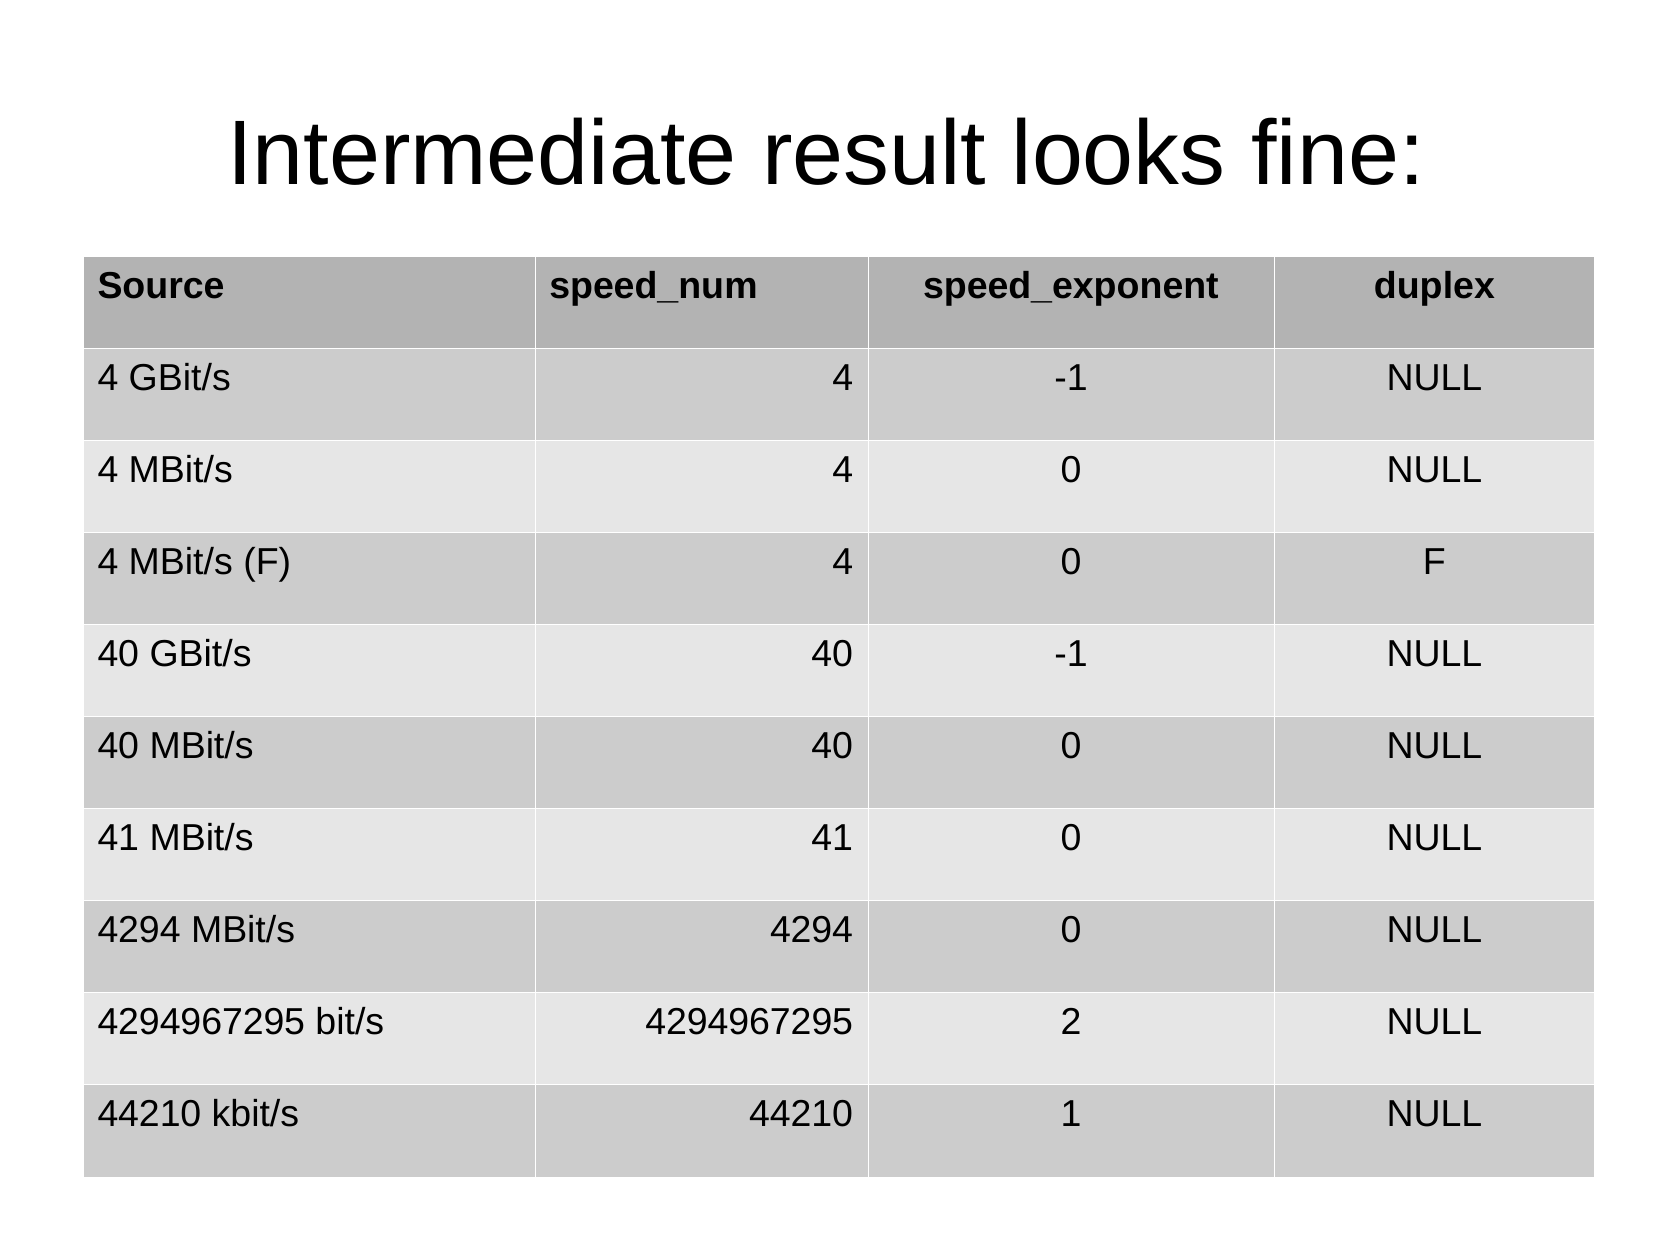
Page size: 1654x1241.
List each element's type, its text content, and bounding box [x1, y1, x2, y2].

table_cell NULL [1275, 809, 1594, 900]
table_header speed_num [536, 257, 868, 348]
table_cell -1 [869, 349, 1274, 440]
table_cell 1 [869, 1085, 1274, 1177]
table_cell 2 [869, 993, 1274, 1084]
table_cell 40 GBit/s [84, 625, 535, 716]
table_cell 4294967295 bit/s [84, 993, 535, 1084]
table_cell 41 [536, 809, 868, 900]
table_cell 0 [869, 901, 1274, 992]
table_cell 4 GBit/s [84, 349, 535, 440]
table_cell 4 [536, 533, 868, 624]
table_cell 0 [869, 533, 1274, 624]
table_cell NULL [1275, 625, 1594, 716]
table_cell 4294 [536, 901, 868, 992]
table_cell 40 MBit/s [84, 717, 535, 808]
table_cell 0 [869, 441, 1274, 532]
table_header speed_exponent [869, 257, 1274, 348]
table_cell 0 [869, 717, 1274, 808]
table_cell 4 [536, 349, 868, 440]
title Intermediate result looks fine: [82, 49, 1571, 256]
table_cell 4 [536, 441, 868, 532]
table_cell 0 [869, 809, 1274, 900]
table_cell 41 MBit/s [84, 809, 535, 900]
table_cell NULL [1275, 993, 1594, 1084]
table_cell F [1275, 533, 1594, 624]
table_cell NULL [1275, 717, 1594, 808]
table_cell NULL [1275, 1085, 1594, 1177]
table_cell -1 [869, 625, 1274, 716]
table_header duplex [1275, 257, 1594, 348]
table_header Source [84, 257, 535, 348]
table_cell 40 [536, 717, 868, 808]
table_cell NULL [1275, 901, 1594, 992]
table_cell 40 [536, 625, 868, 716]
table_cell 44210 kbit/s [84, 1085, 535, 1177]
table_cell 4 MBit/s (F) [84, 533, 535, 624]
table_cell 4294 MBit/s [84, 901, 535, 992]
table_cell 4294967295 [536, 993, 868, 1084]
table_cell NULL [1275, 349, 1594, 440]
table_cell NULL [1275, 441, 1594, 532]
table_cell 44210 [536, 1085, 868, 1177]
table_cell 4 MBit/s [84, 441, 535, 532]
